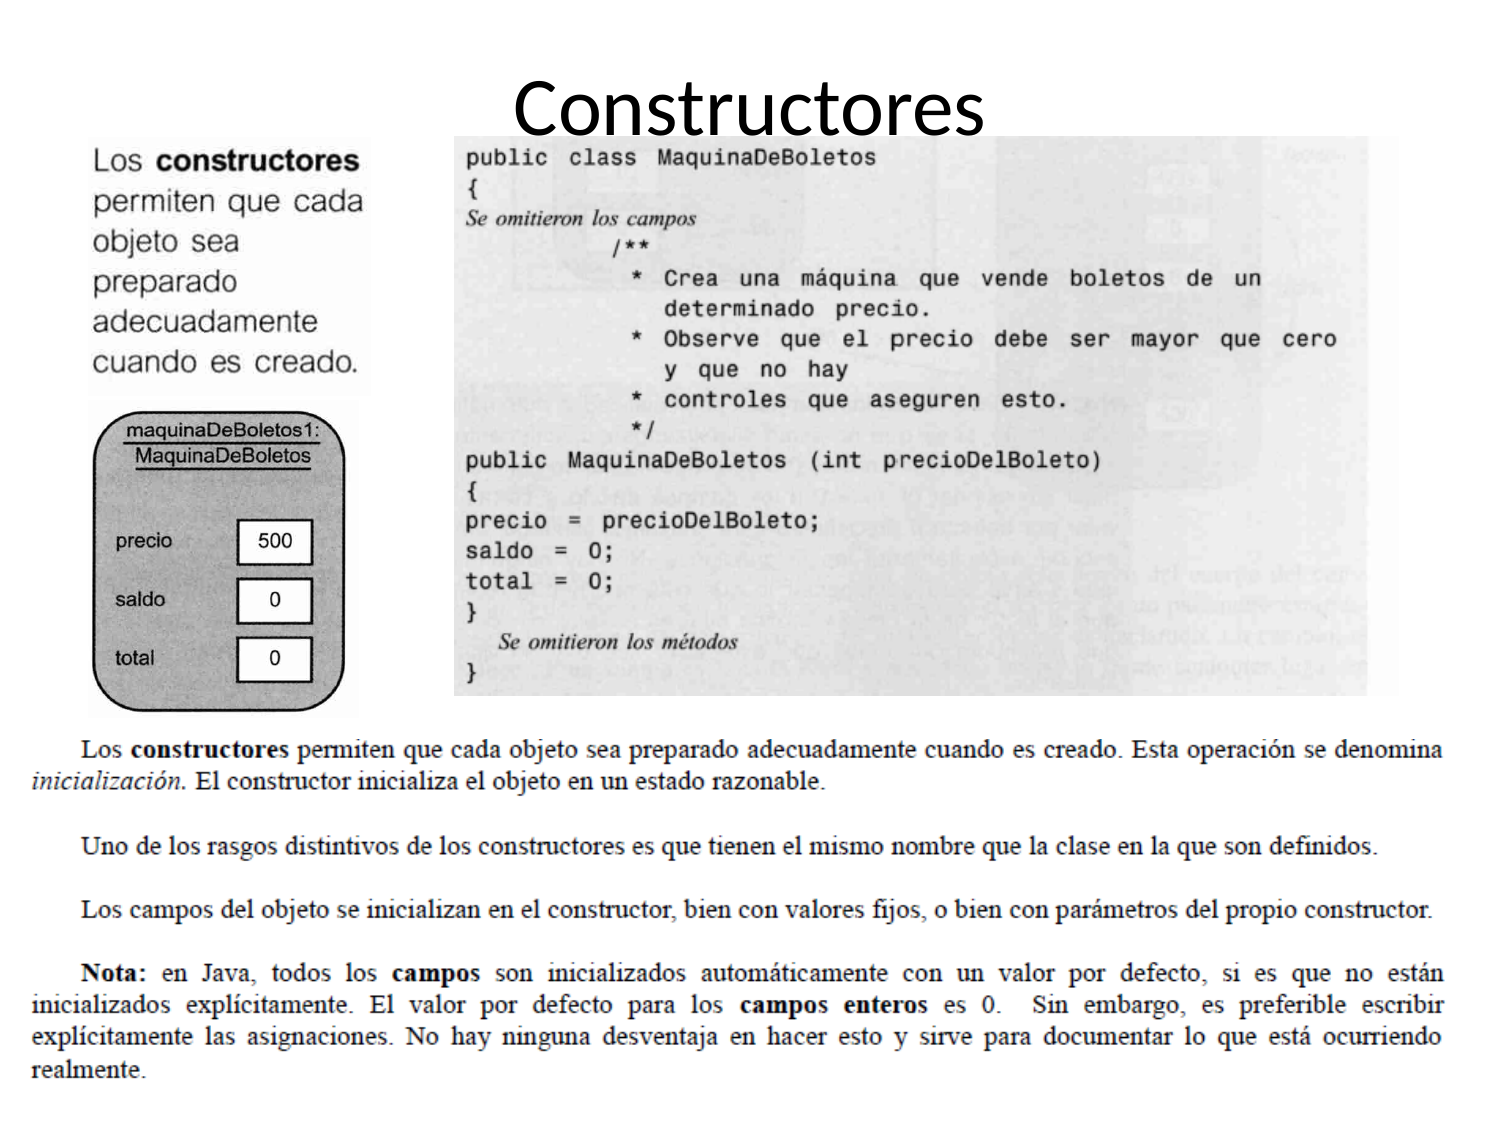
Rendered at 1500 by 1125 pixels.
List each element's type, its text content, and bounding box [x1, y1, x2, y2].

title Constructores [75, 45, 1426, 138]
picture [88, 137, 371, 396]
picture [454, 136, 1399, 696]
picture [23, 739, 1500, 1102]
picture [88, 400, 359, 718]
